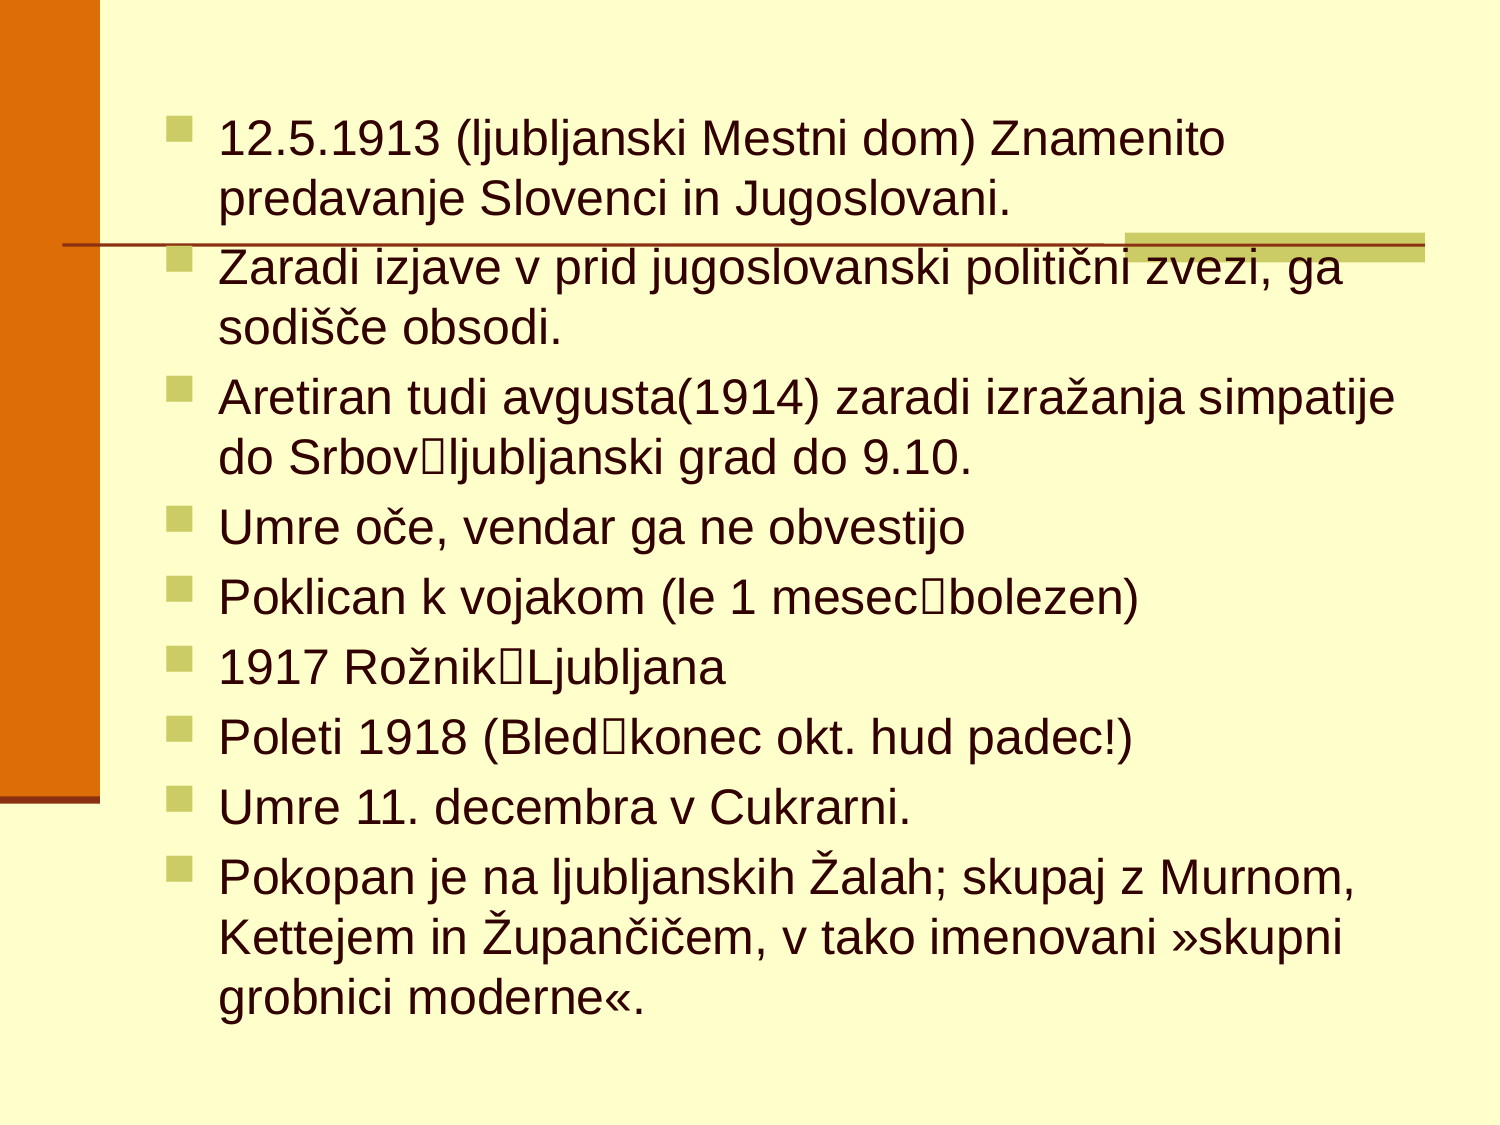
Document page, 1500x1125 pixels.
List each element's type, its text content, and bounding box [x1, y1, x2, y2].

list 12.5.1913 (ljubljanski Mestni dom) Znamenito predavanje Slovenci in Jugoslovani. Zaradi izjave v prid jugoslovanski politični zvezi, ga sodišče obsodi. Aretiran tudi avgusta(1914) zaradi izražanja simpatije do Srbovljubljanski grad do 9.10. Umre oče, vendar ga ne obvestijo Poklican k vojakom (le 1 mesecbolezen) 1917 RožnikLjubljana Poleti 1918 (Bledkonec okt. hud padec!) Umre 11. decembra v Cukrarni. Pokopan je na ljubljanskih Žalah; skupaj z Murnom, Kettejem in Župančičem, v tako imenovani »skupni grobnici moderne«. [147, 97, 1423, 1125]
